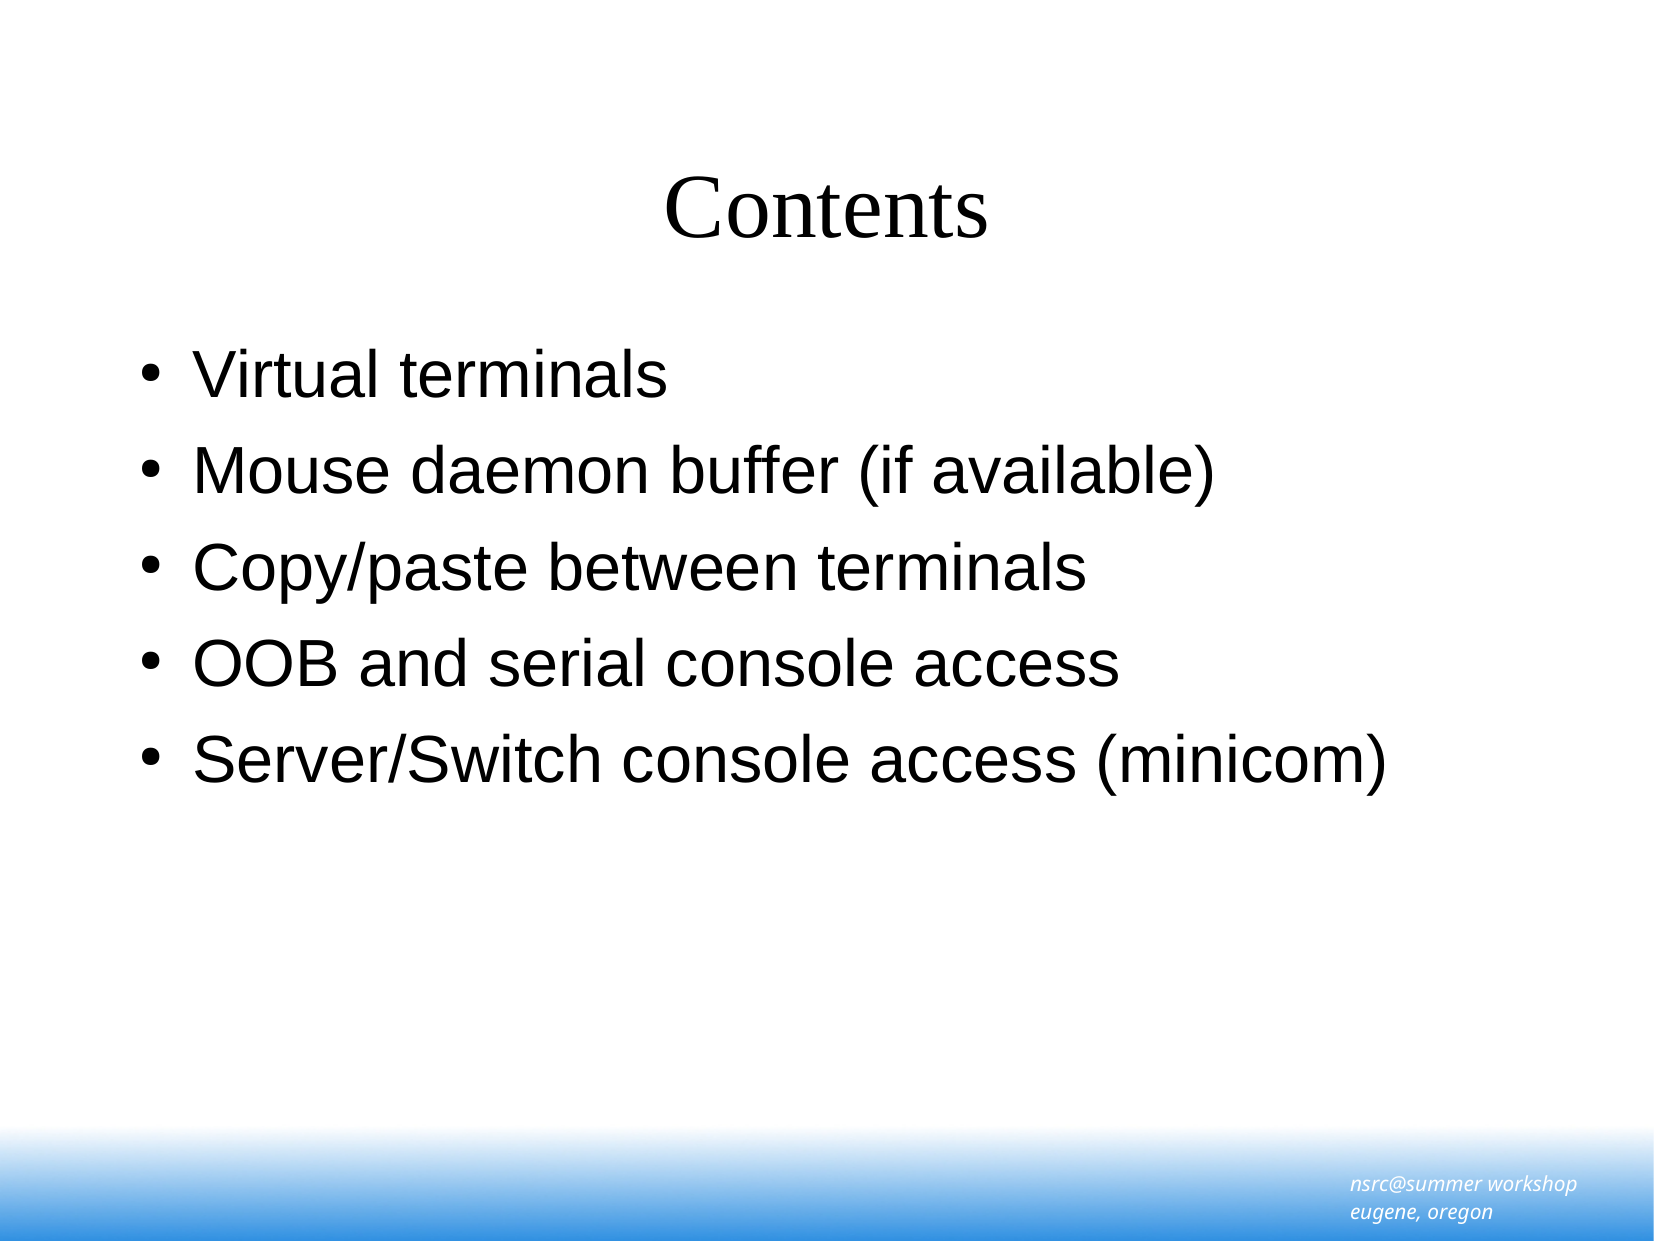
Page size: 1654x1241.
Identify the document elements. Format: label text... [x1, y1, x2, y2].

list Virtual terminals Mouse daemon buffer (if available) Copy/paste between terminals OOB and serial console access Server/Switch console access (minicom) [121, 344, 1534, 976]
picture [0, 1124, 1654, 1241]
title Contents [121, 102, 1534, 311]
